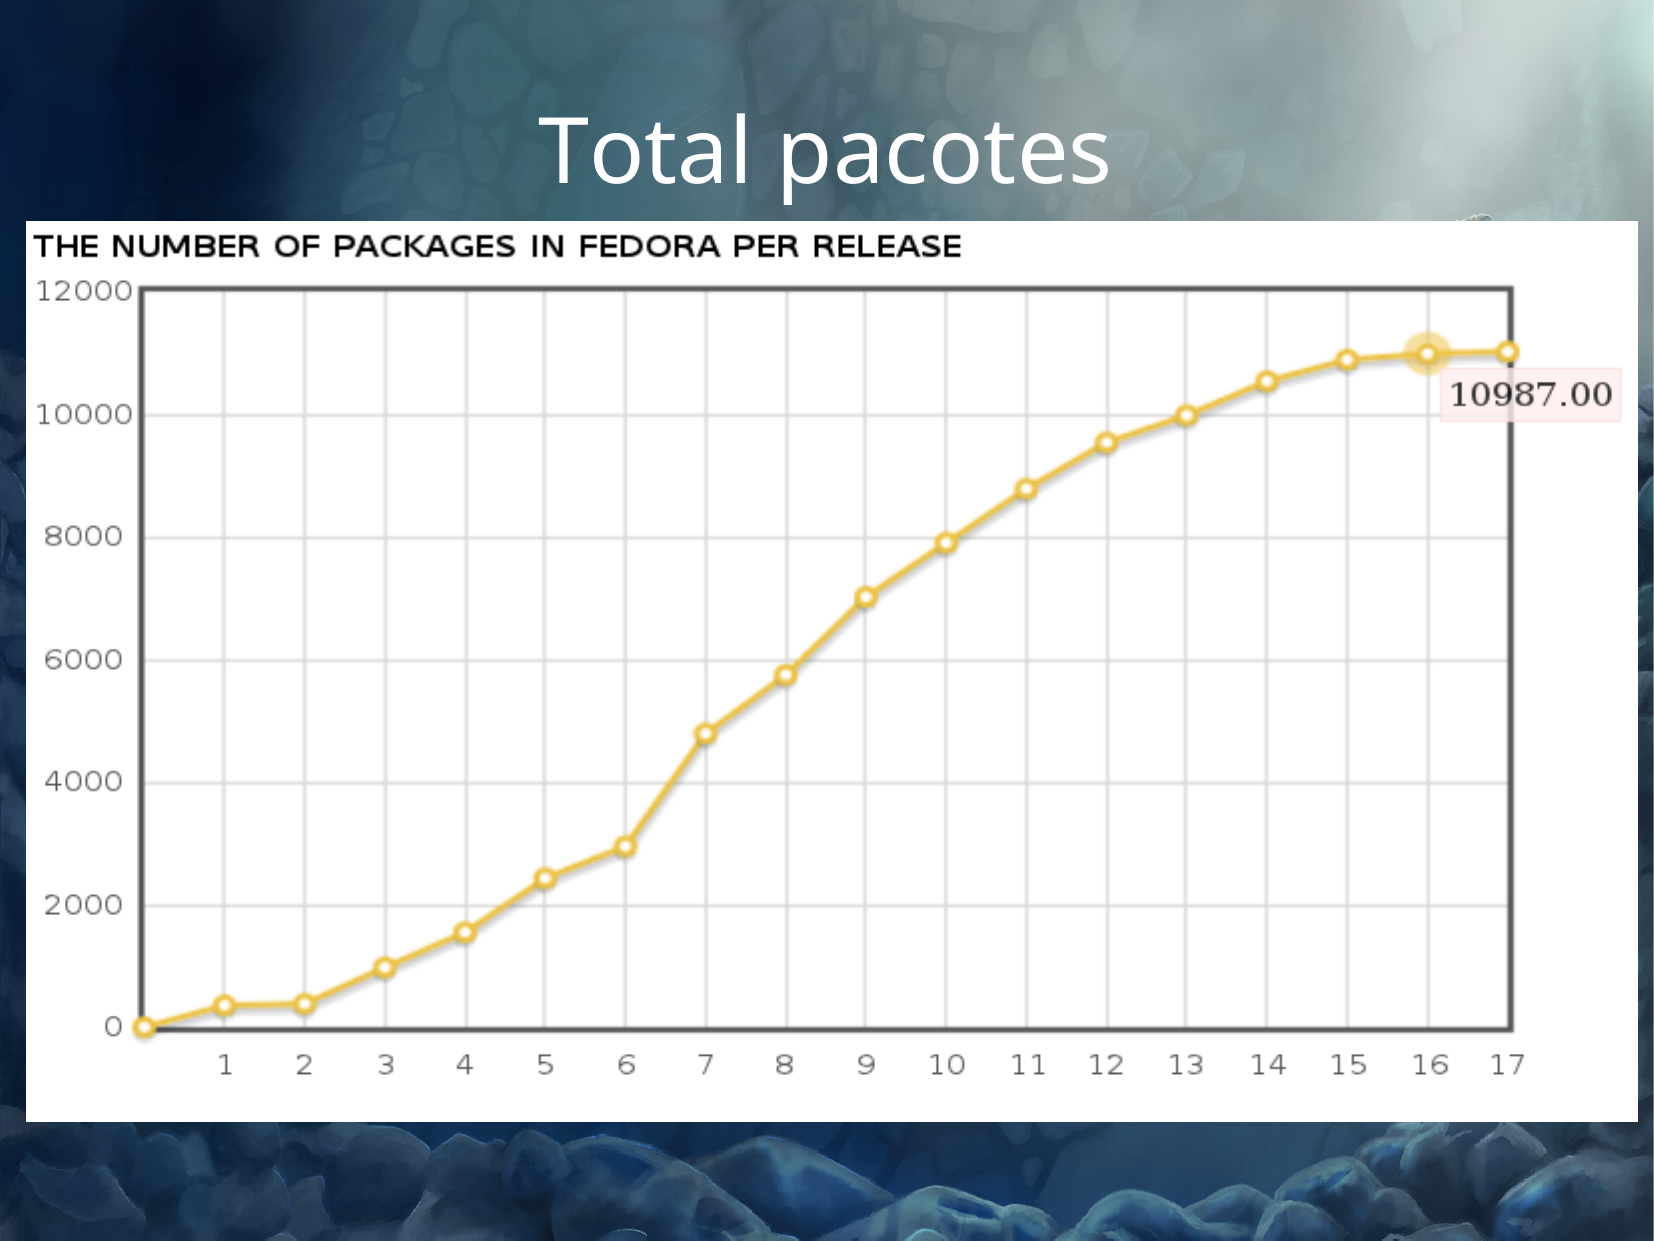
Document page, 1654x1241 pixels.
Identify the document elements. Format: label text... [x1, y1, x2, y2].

title Total pacotes [82, 49, 1570, 221]
picture [0, 0, 1654, 1241]
